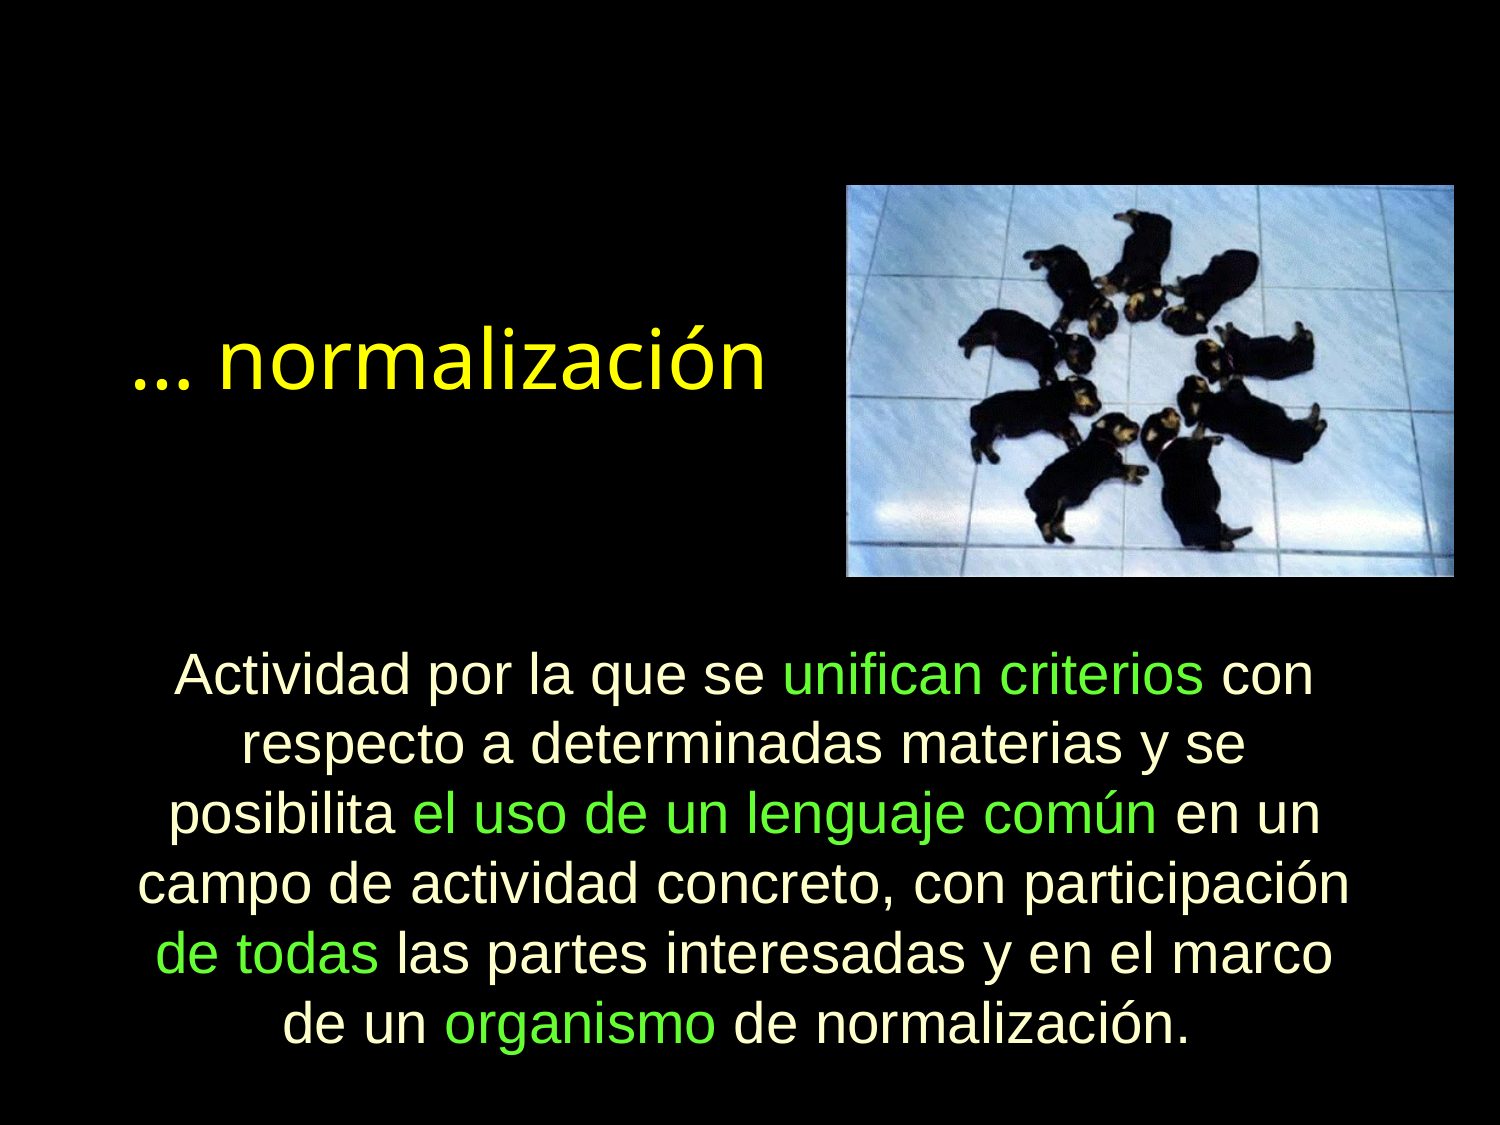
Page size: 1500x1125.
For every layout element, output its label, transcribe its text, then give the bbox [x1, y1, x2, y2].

picture [846, 185, 1454, 577]
title … normalización [0, 294, 846, 414]
text_box Actividad por la que se unifican criterios con respecto a determinadas materias y se posibilita el uso de un lenguaje común en un campo de actividad concreto, con participación de todas las partes interesadas y en el marco de un organismo de normalización. [106, 628, 1385, 1064]
